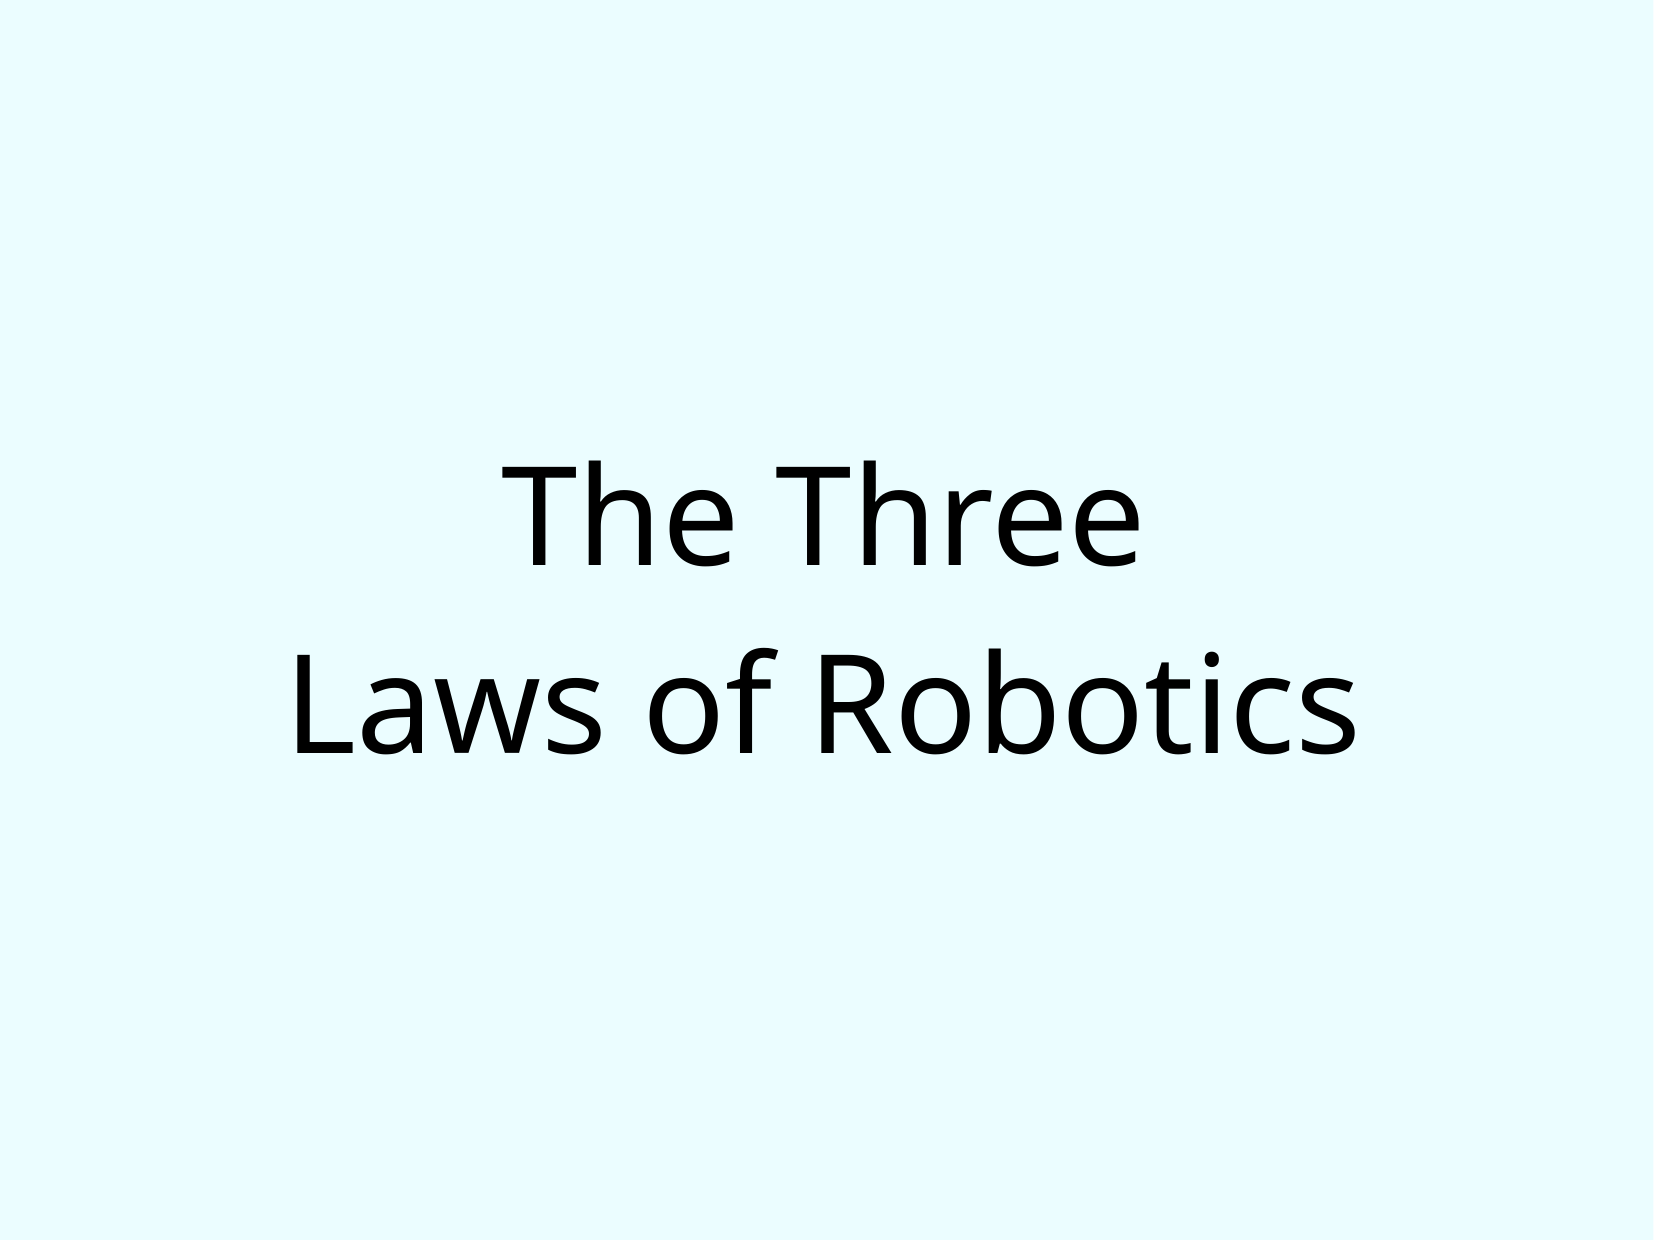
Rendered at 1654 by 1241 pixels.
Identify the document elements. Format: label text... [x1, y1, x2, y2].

text_box The Three Laws of Robotics [79, 69, 1568, 1144]
